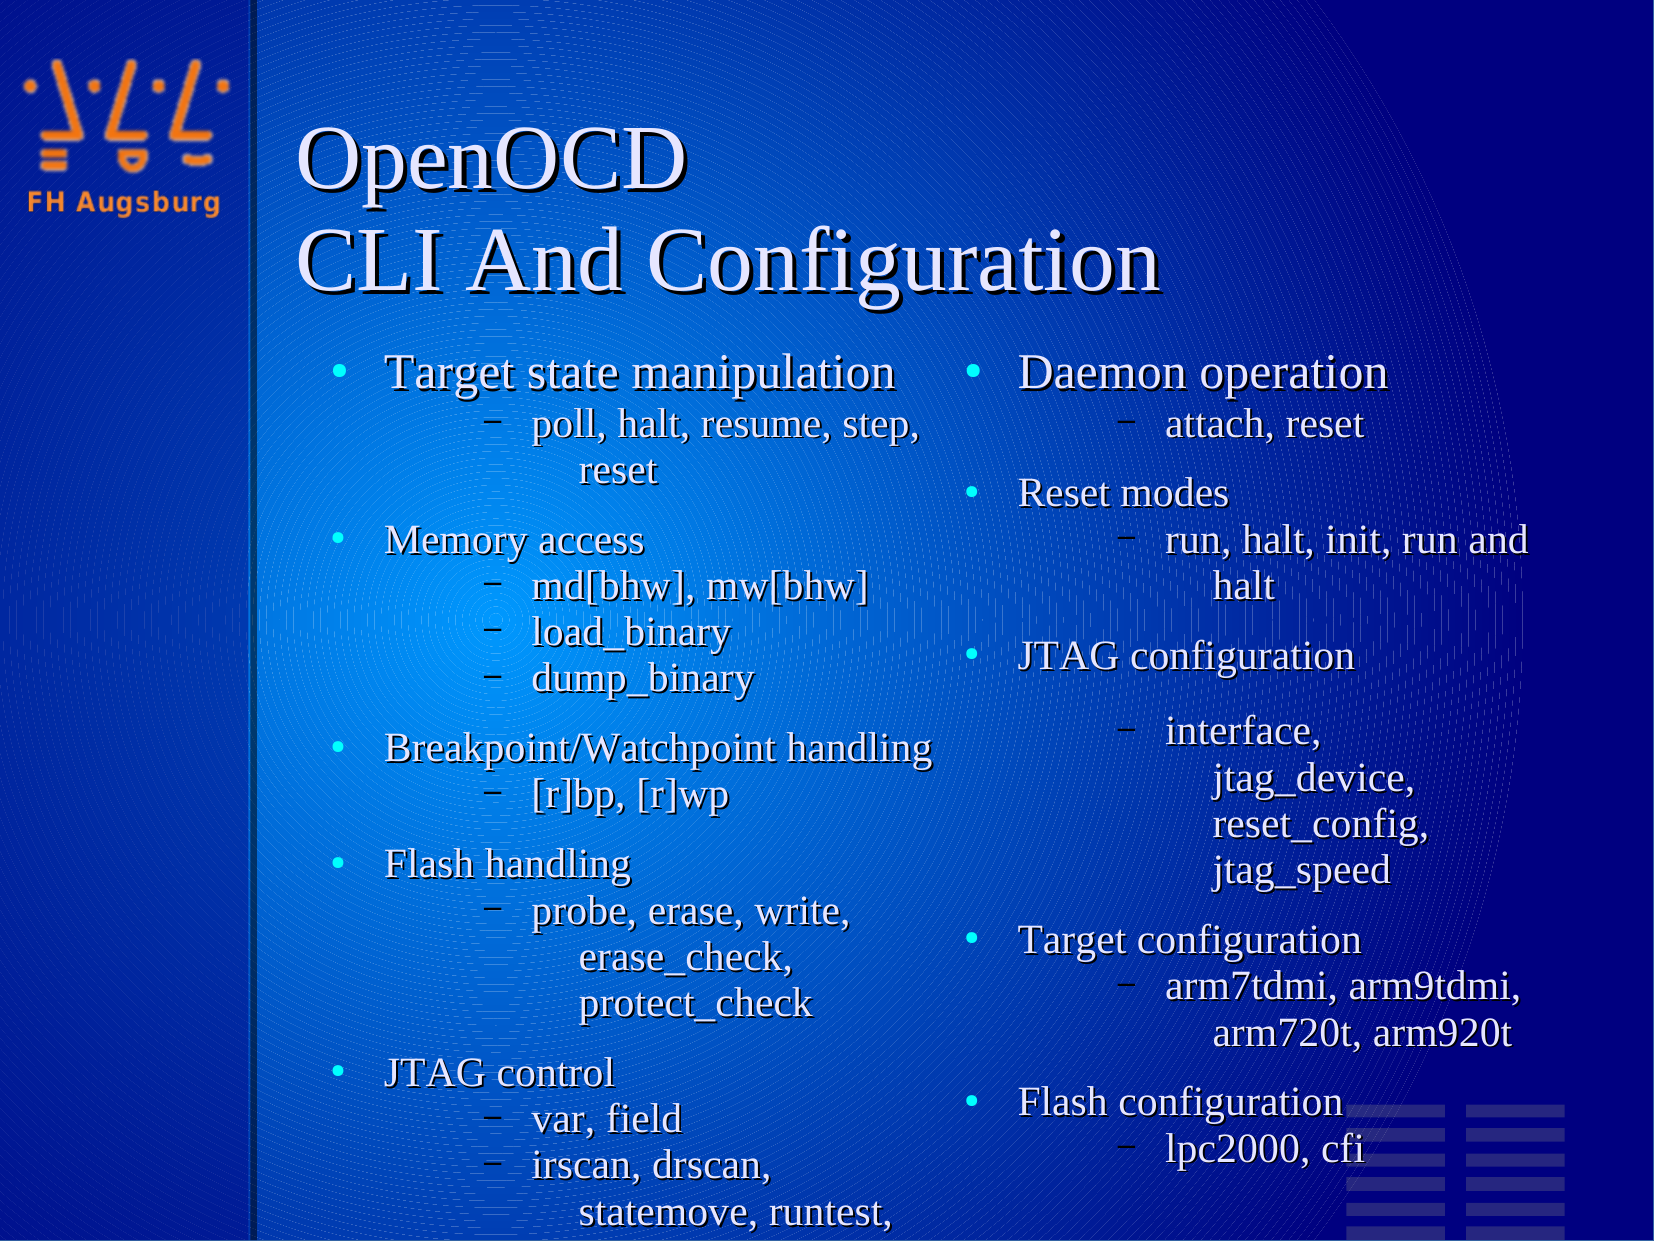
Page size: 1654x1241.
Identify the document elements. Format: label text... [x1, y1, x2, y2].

picture [14, 58, 237, 227]
list Daemon operation attach, reset Reset modes run, halt, init, run and halt JTAG configuration interface, jtag_device, reset_config, jtag_speed Target configuration arm7tdmi, arm9tdmi, arm720t, arm920t Flash configuration lpc2000, cfi [928, 344, 1533, 1126]
title OpenOCD CLI And Configuration [295, 97, 1533, 320]
list Target state manipulation poll, halt, resume, step, reset Memory access md[bhw], mw[bhw] load_binary dump_binary Breakpoint/Watchpoint handling [r]bp, [r]wp Flash handling probe, erase, write, erase_check, protect_check JTAG control var, field irscan, drscan, statemove, runtest, endstate, jtag_reset [295, 344, 945, 1207]
